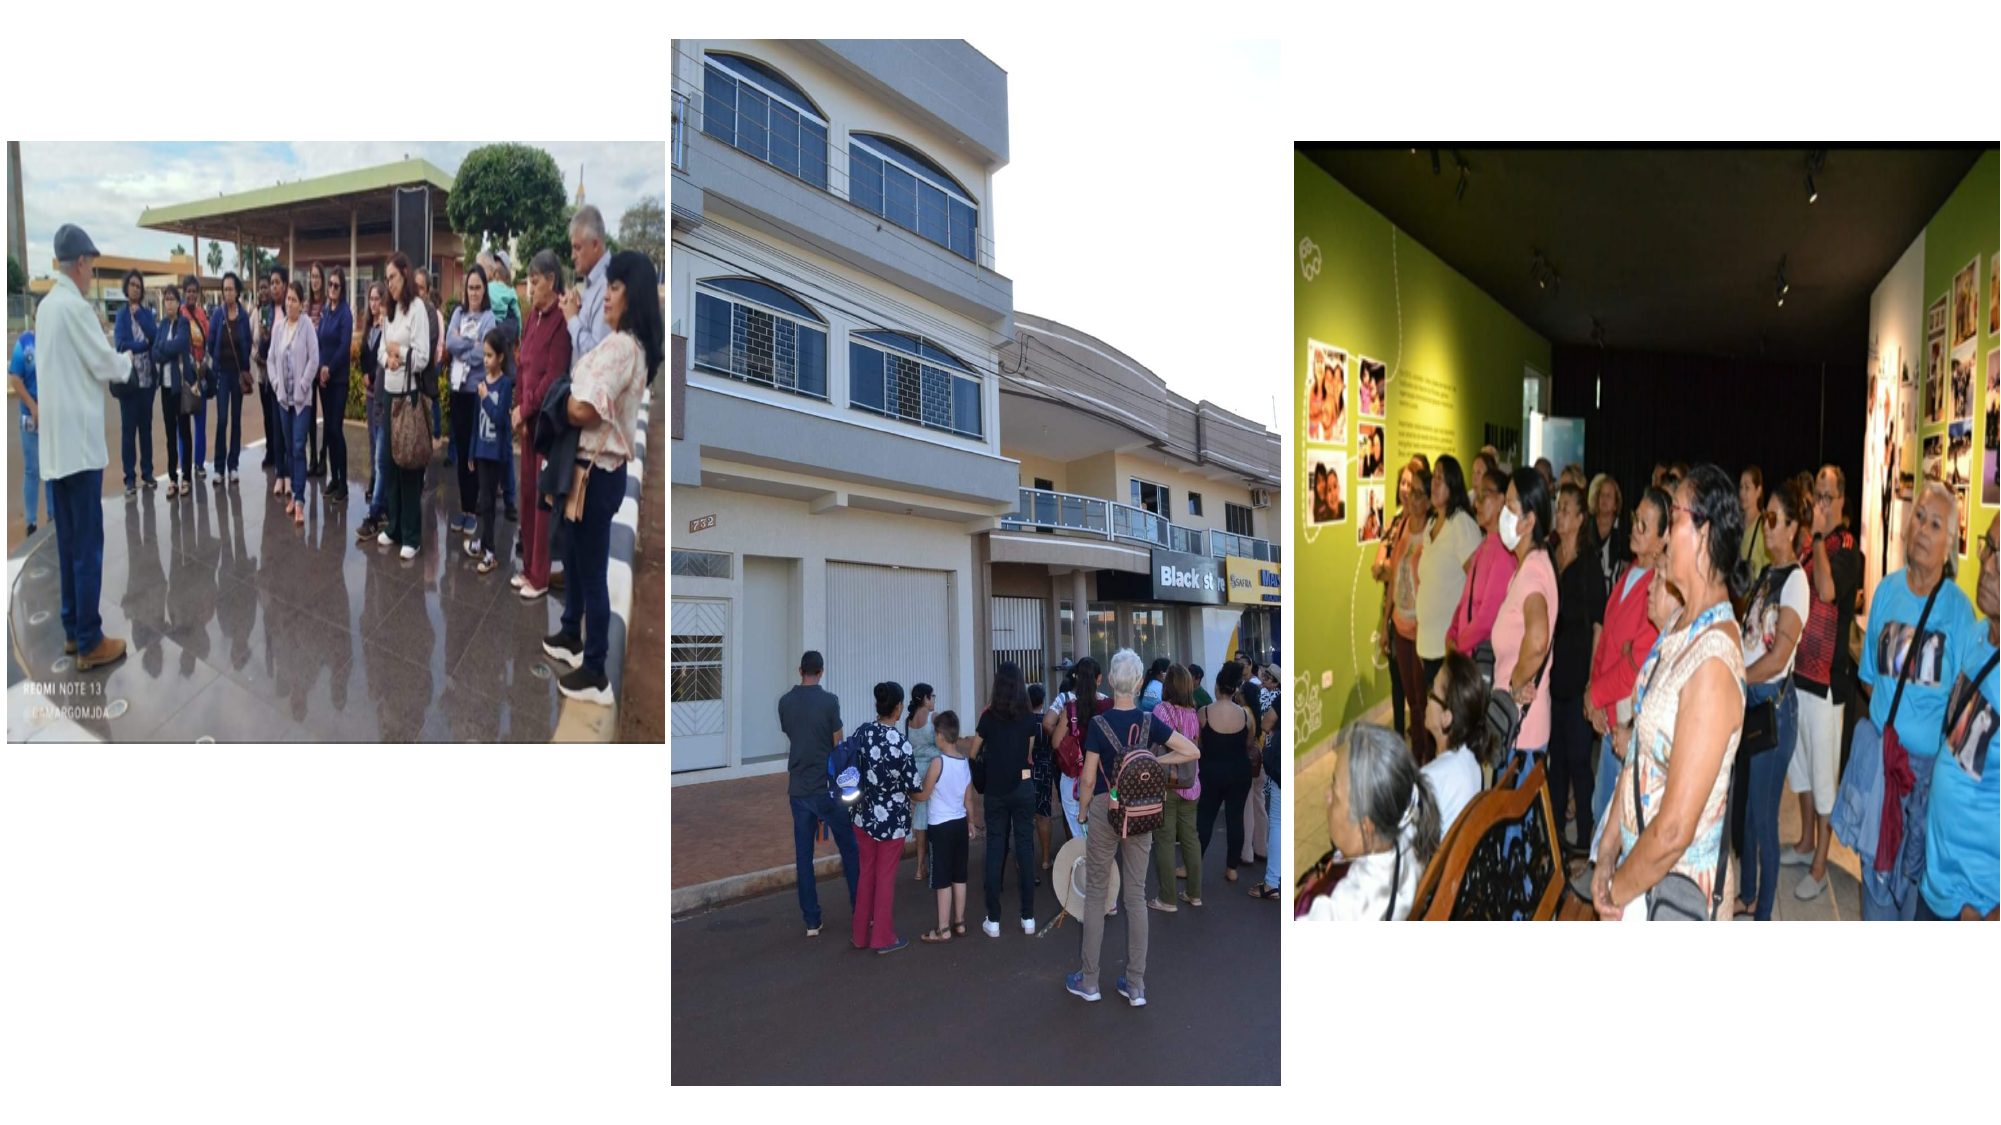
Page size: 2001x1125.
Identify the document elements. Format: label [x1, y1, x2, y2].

picture [671, 39, 1281, 1086]
picture [7, 141, 665, 744]
picture [1294, 141, 2000, 921]
